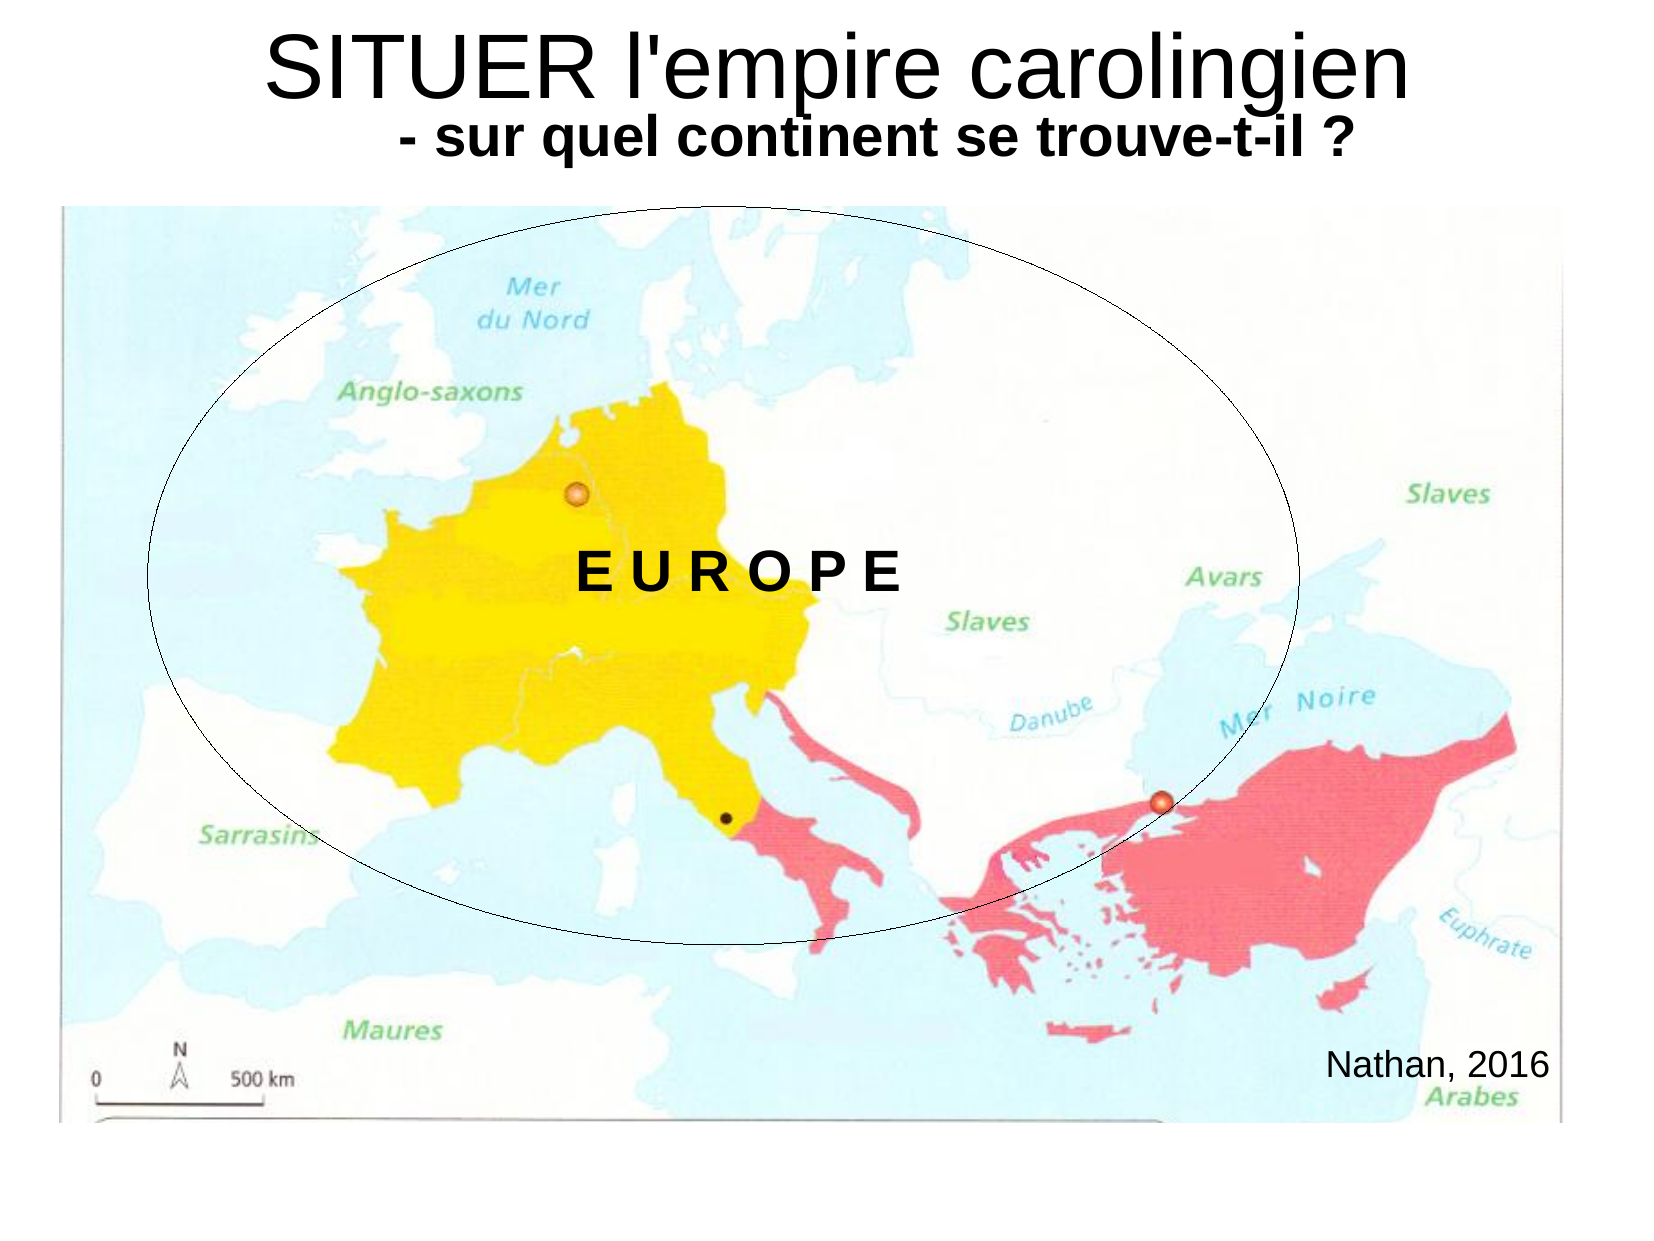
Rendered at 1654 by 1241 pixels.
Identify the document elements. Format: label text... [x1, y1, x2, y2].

title SITUER l'empire carolingien [53, 15, 1625, 119]
text_box Nathan, 2016 [1181, 1035, 1565, 1093]
text_box E U R O P E [561, 531, 1034, 613]
picture [59, 206, 1564, 1123]
text_box - sur quel continent se trouve-t-il ? [383, 95, 1388, 178]
